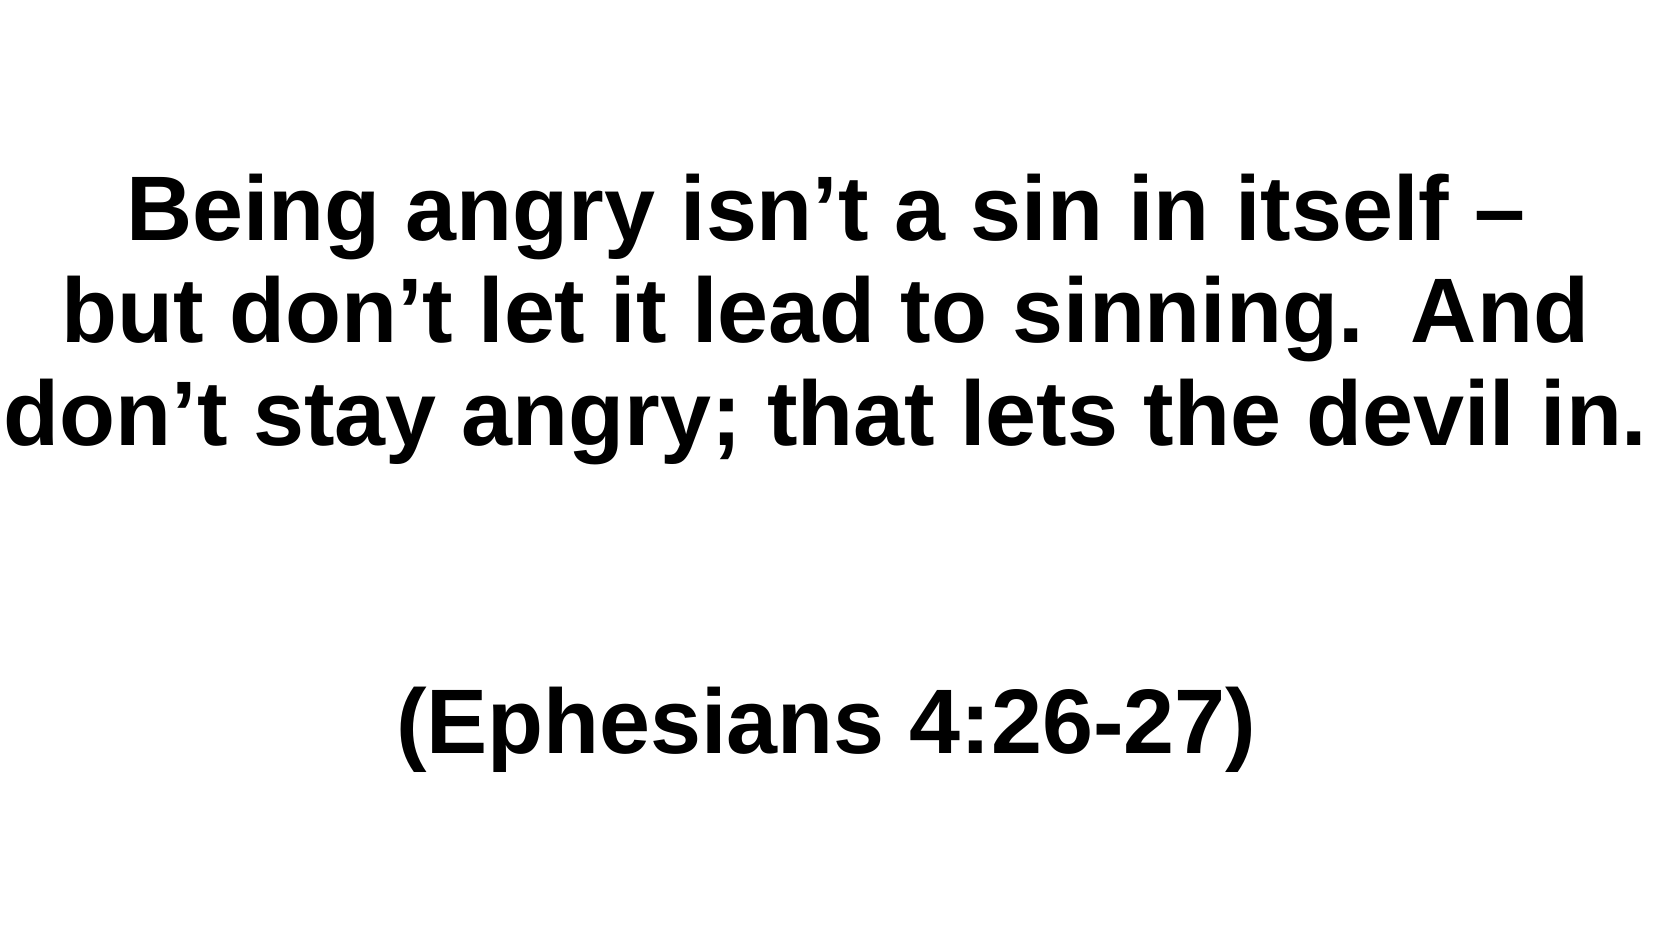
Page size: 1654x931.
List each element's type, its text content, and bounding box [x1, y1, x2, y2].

title Being angry isn’t a sin in itself – but don’t let it lead to sinning. And don’t stay angry; that lets the devil in. (Ephesians 4:26-27) [0, 0, 1654, 931]
